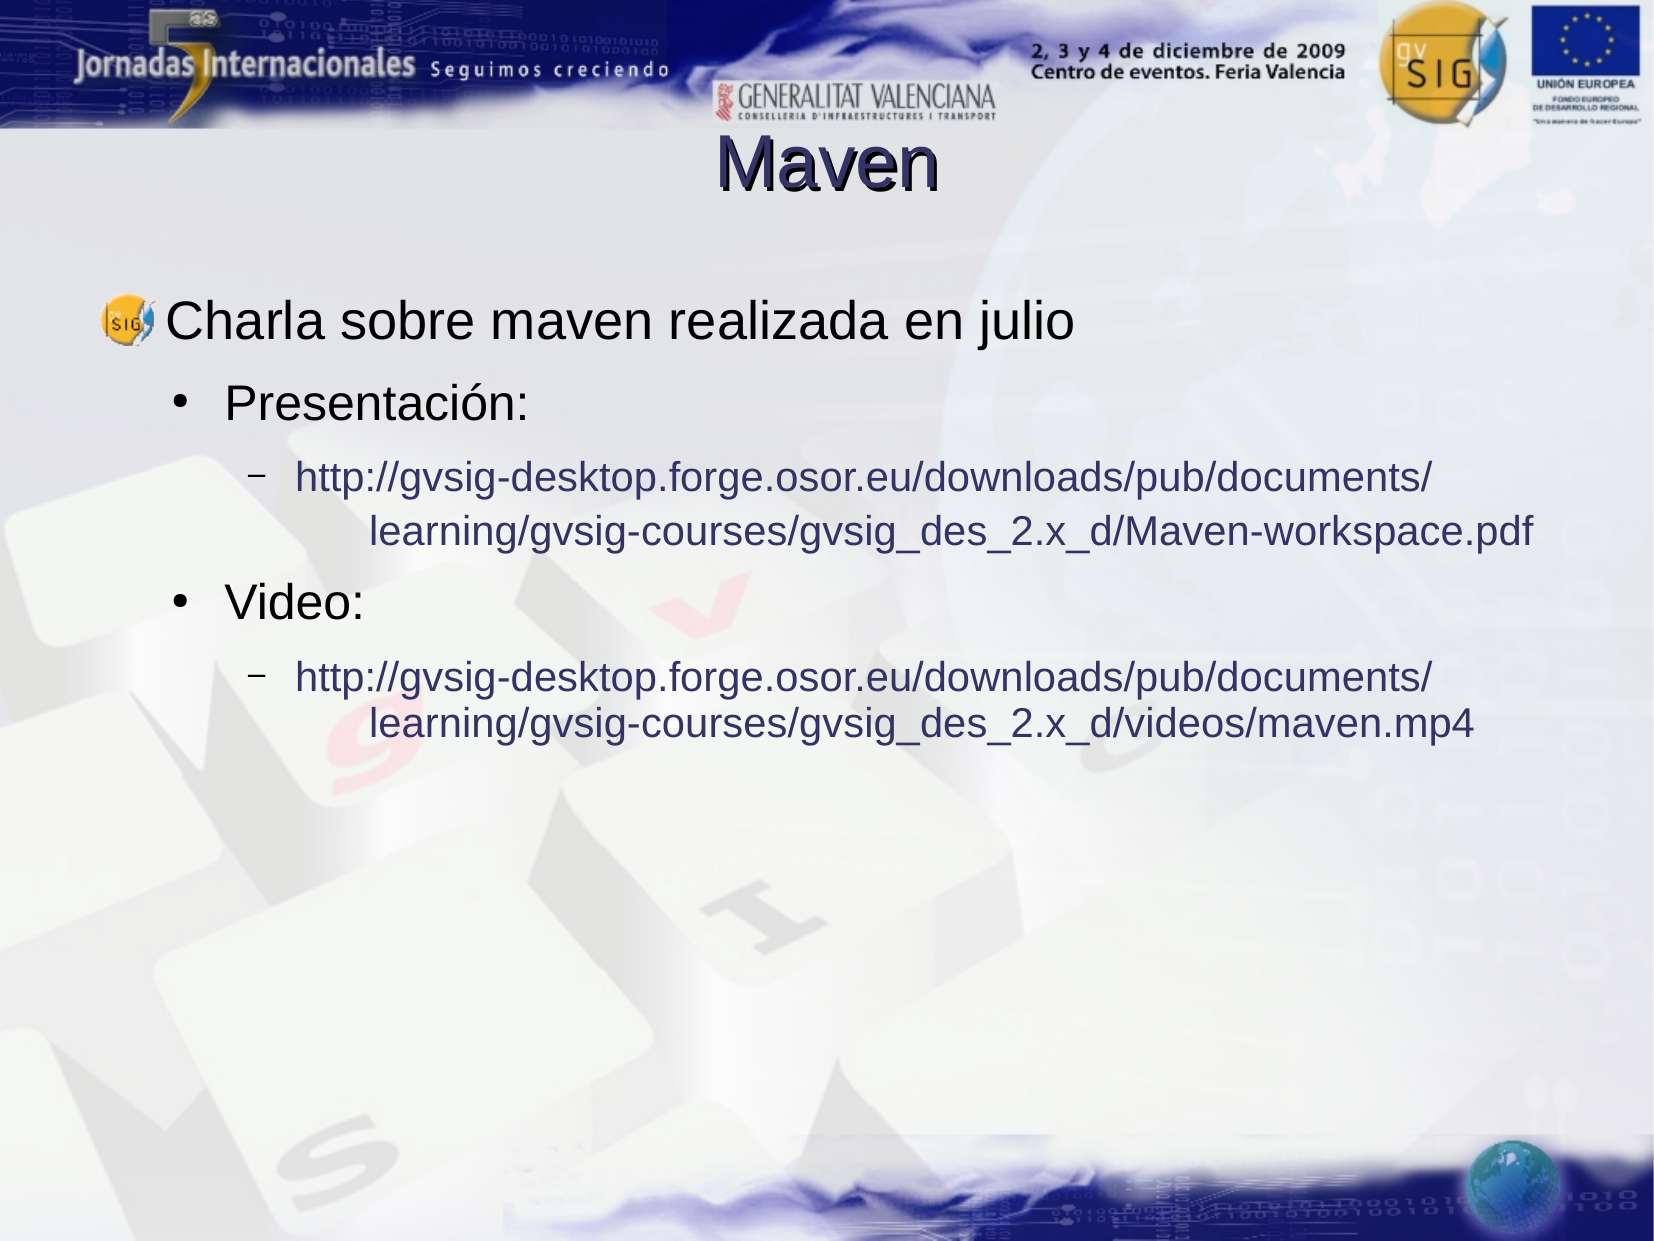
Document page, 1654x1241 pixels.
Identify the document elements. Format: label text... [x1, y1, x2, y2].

list Charla sobre maven realizada en julio Presentación: http://gvsig-desktop.forge.osor.eu/downloads/pub/documents/ learning/gvsig-courses/gvsig_des_2.x_d/Maven-workspace.pdf Video: http://gvsig-desktop.forge.osor.eu/downloads/pub/documents/ learning/gvsig-courses/gvsig_des_2.x_d/videos/maven.mp4 [82, 290, 1571, 1109]
title Maven [82, 47, 1571, 258]
picture [0, 0, 1654, 1241]
